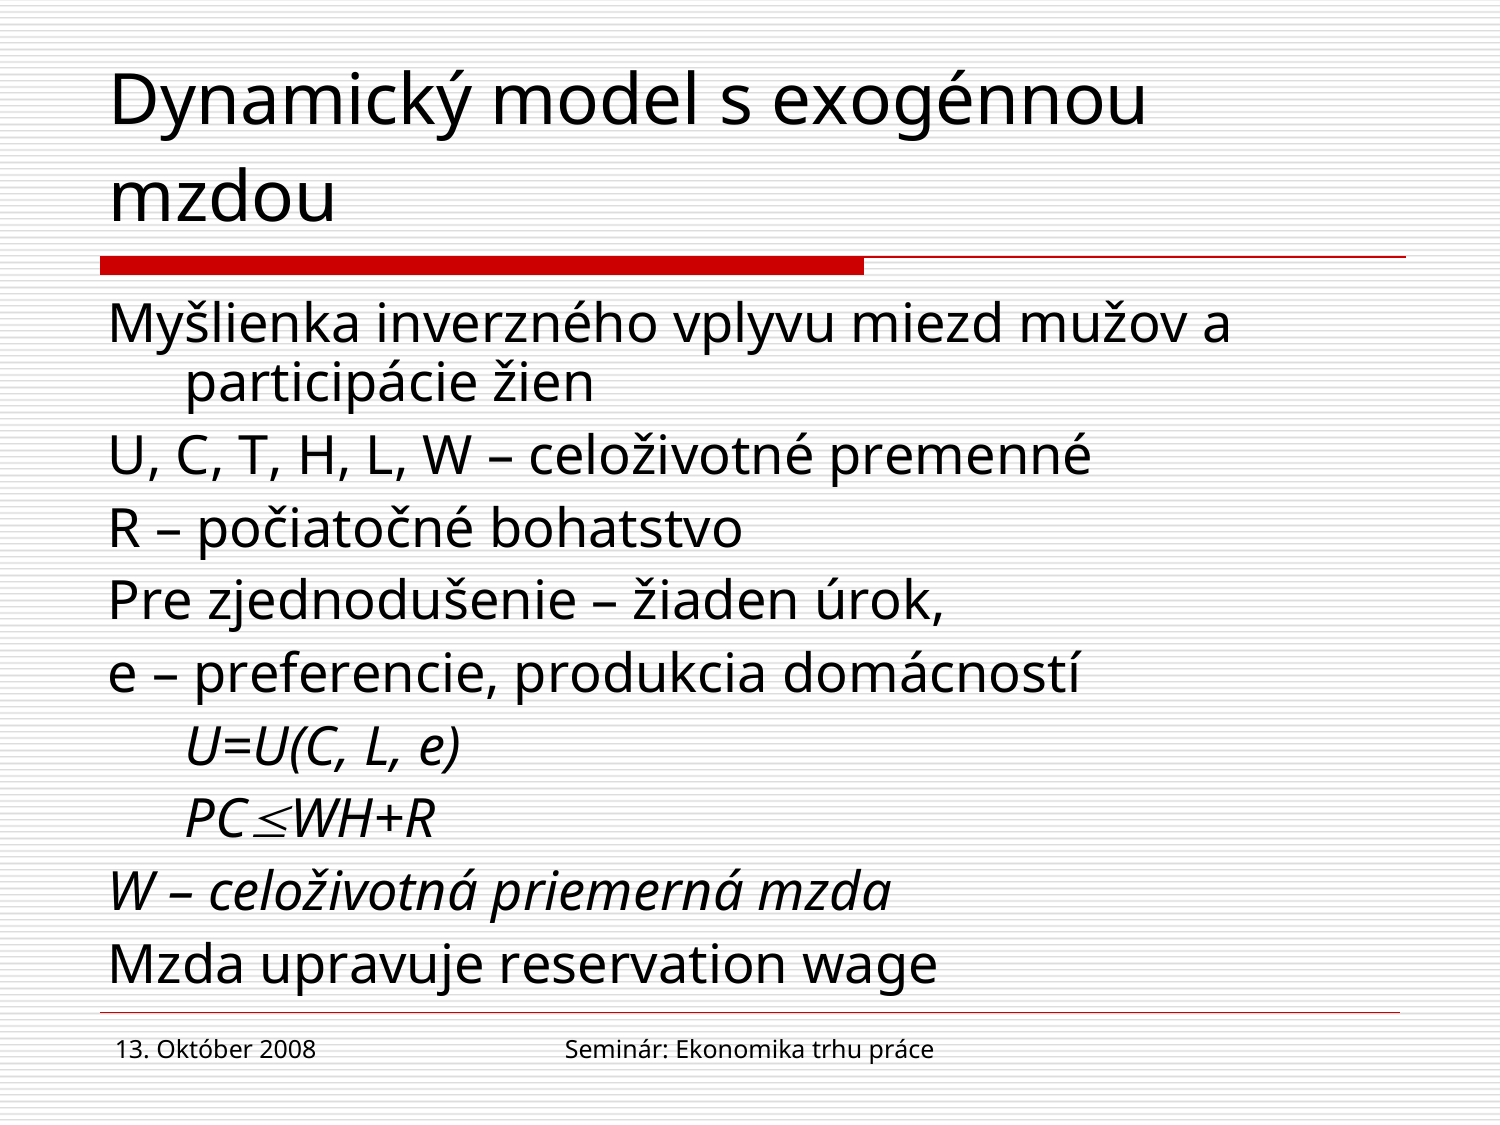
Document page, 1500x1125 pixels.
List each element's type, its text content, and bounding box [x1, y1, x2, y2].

picture [0, 0, 1500, 1125]
list Myšlienka inverzného vplyvu miezd mužov a participácie žien U, C, T, H, L, W – celoživotné premenné R – počiatočné bohatstvo Pre zjednodušenie – žiaden úrok, e – preferencie, produkcia domácností U=U(C, L, e) PCWH+R W – celoživotná priemerná mzda Mzda upravuje reservation wage [92, 287, 1406, 1019]
title Dynamický model s exogénnou mzdou [94, 49, 1407, 250]
